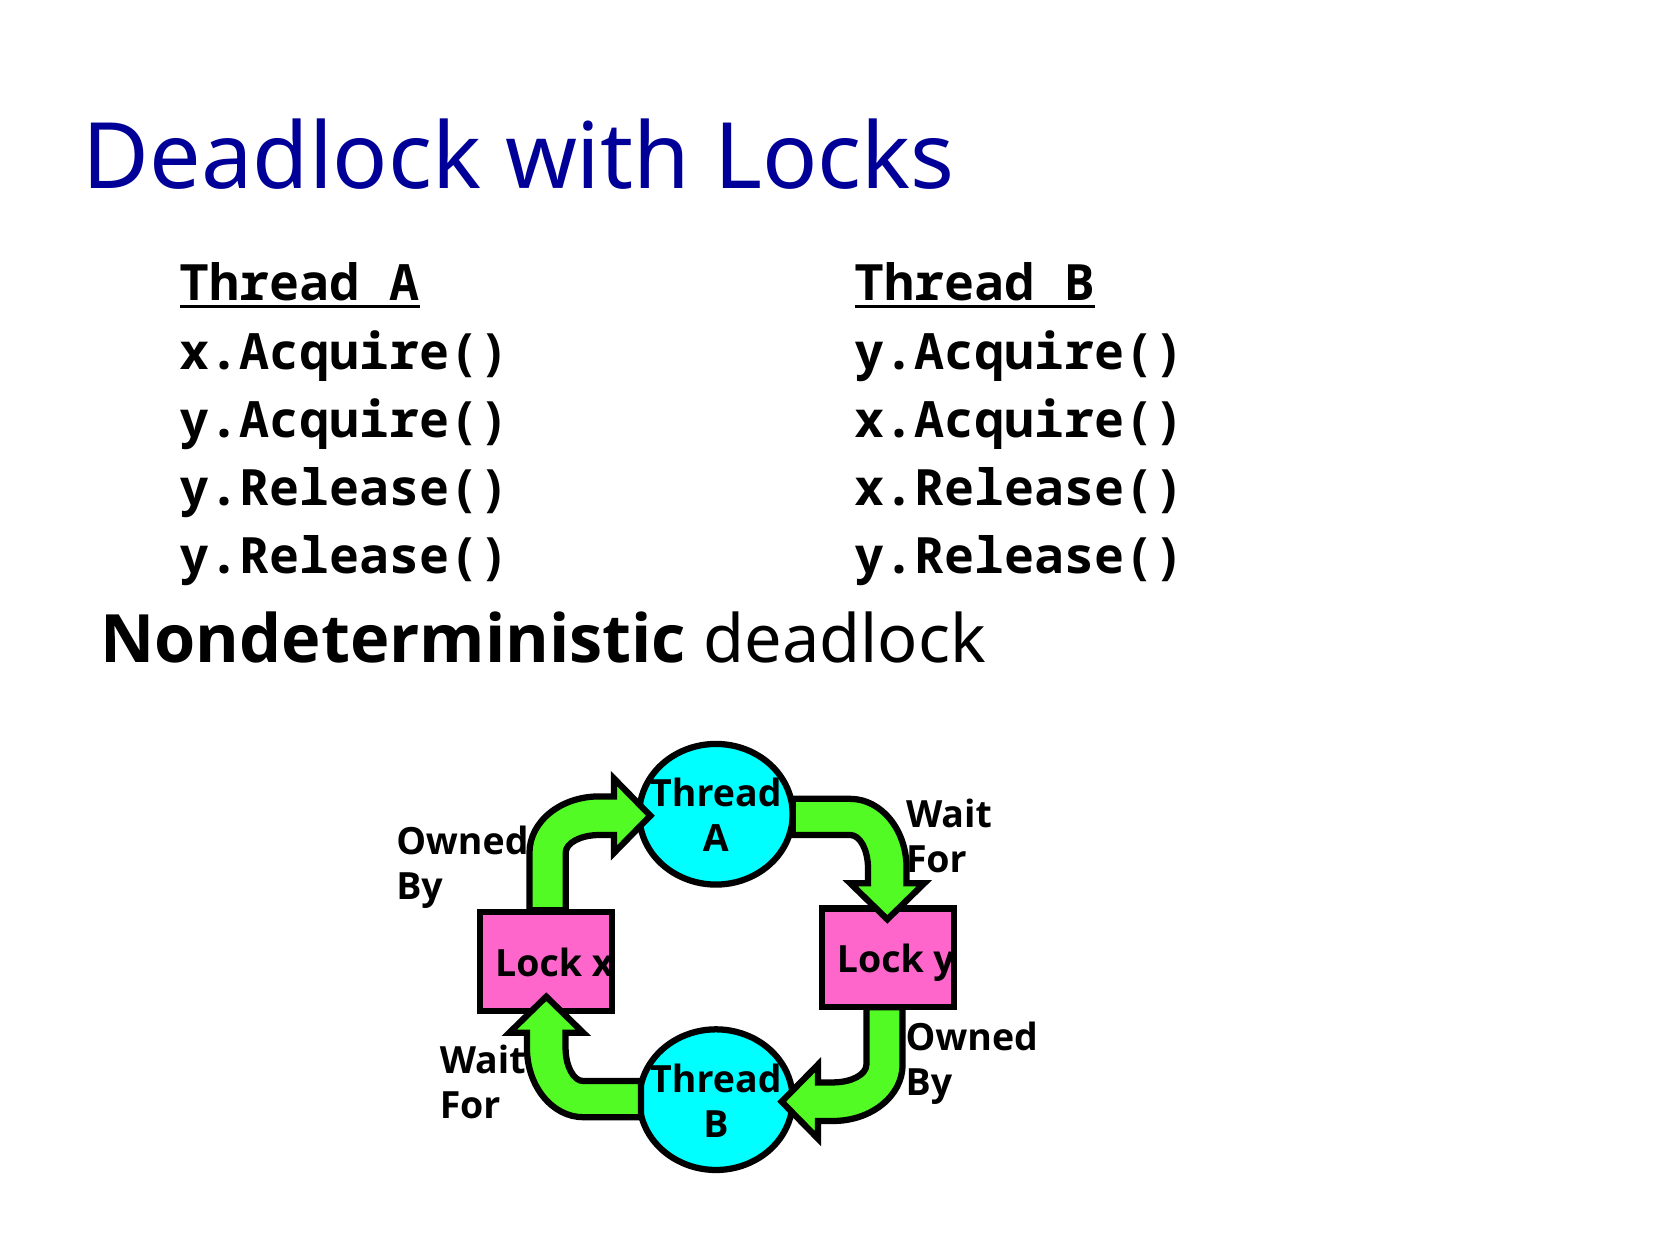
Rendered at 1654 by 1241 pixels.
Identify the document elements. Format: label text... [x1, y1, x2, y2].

text_box Lock y [822, 908, 954, 1008]
text_box Thread A [640, 743, 792, 885]
text_box [514, 996, 641, 1118]
text_box Wait For [891, 783, 1007, 888]
text_box Thread B [641, 1029, 793, 1171]
text_box Thread B y.Acquire() x.Acquire() x.Release() y.Release() [840, 240, 1501, 570]
text_box [544, 778, 651, 911]
text_box [792, 798, 920, 920]
text_box Wait For [424, 1028, 541, 1134]
text_box Owned By [890, 1005, 1053, 1110]
title Deadlock with Locks [82, 49, 1571, 257]
text_box Thread A x.Acquire() y.Acquire() y.Release() y.Release() [165, 240, 676, 586]
text_box Lock x [480, 912, 612, 1011]
list Nondeterministic deadlock [64, 591, 1576, 721]
text_box [781, 1007, 890, 1139]
text_box Owned By [381, 809, 544, 915]
